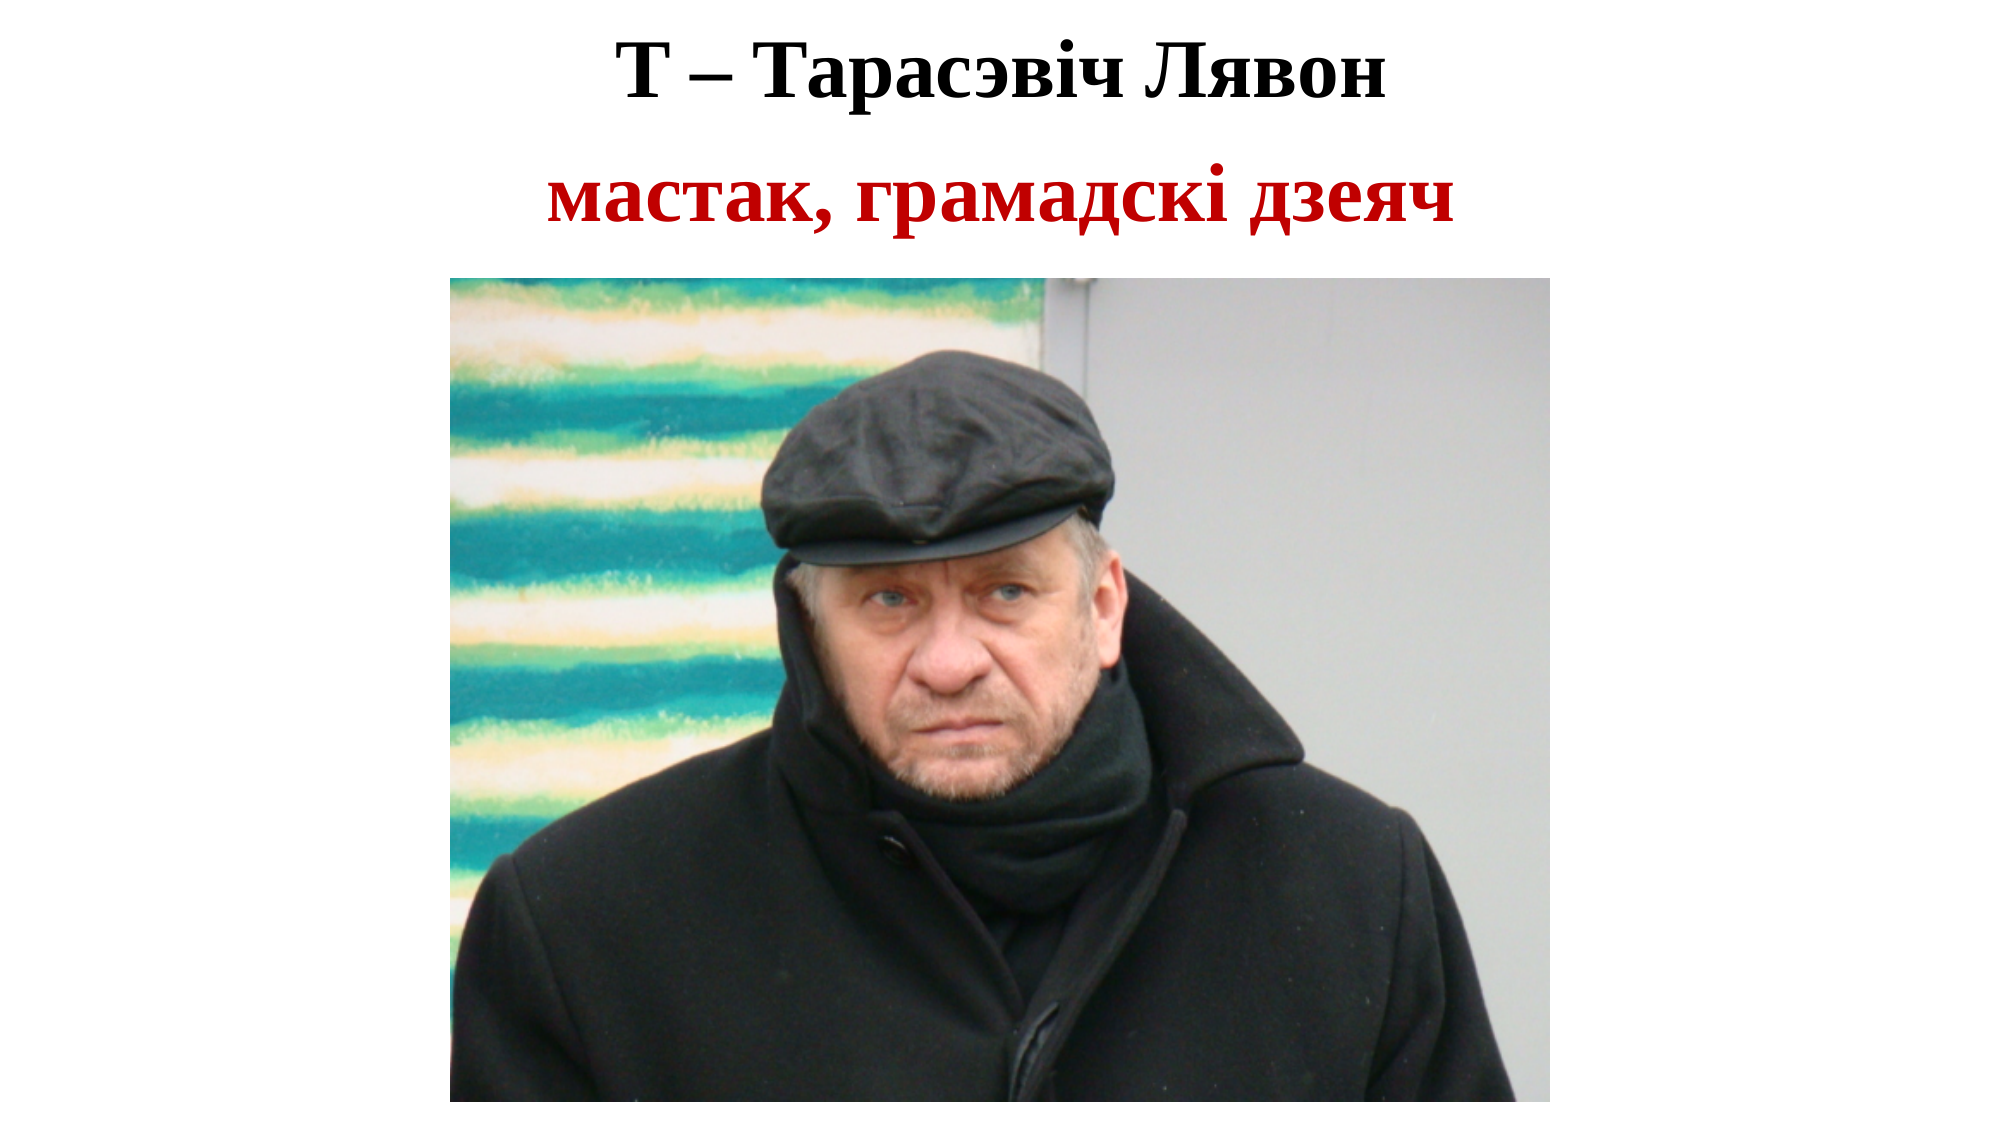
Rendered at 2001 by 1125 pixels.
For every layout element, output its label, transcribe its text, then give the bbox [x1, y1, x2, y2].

picture [450, 278, 1550, 1102]
text_box T – Тарасэвіч Лявон мастак, грамадскі дзеяч [532, 0, 1471, 246]
